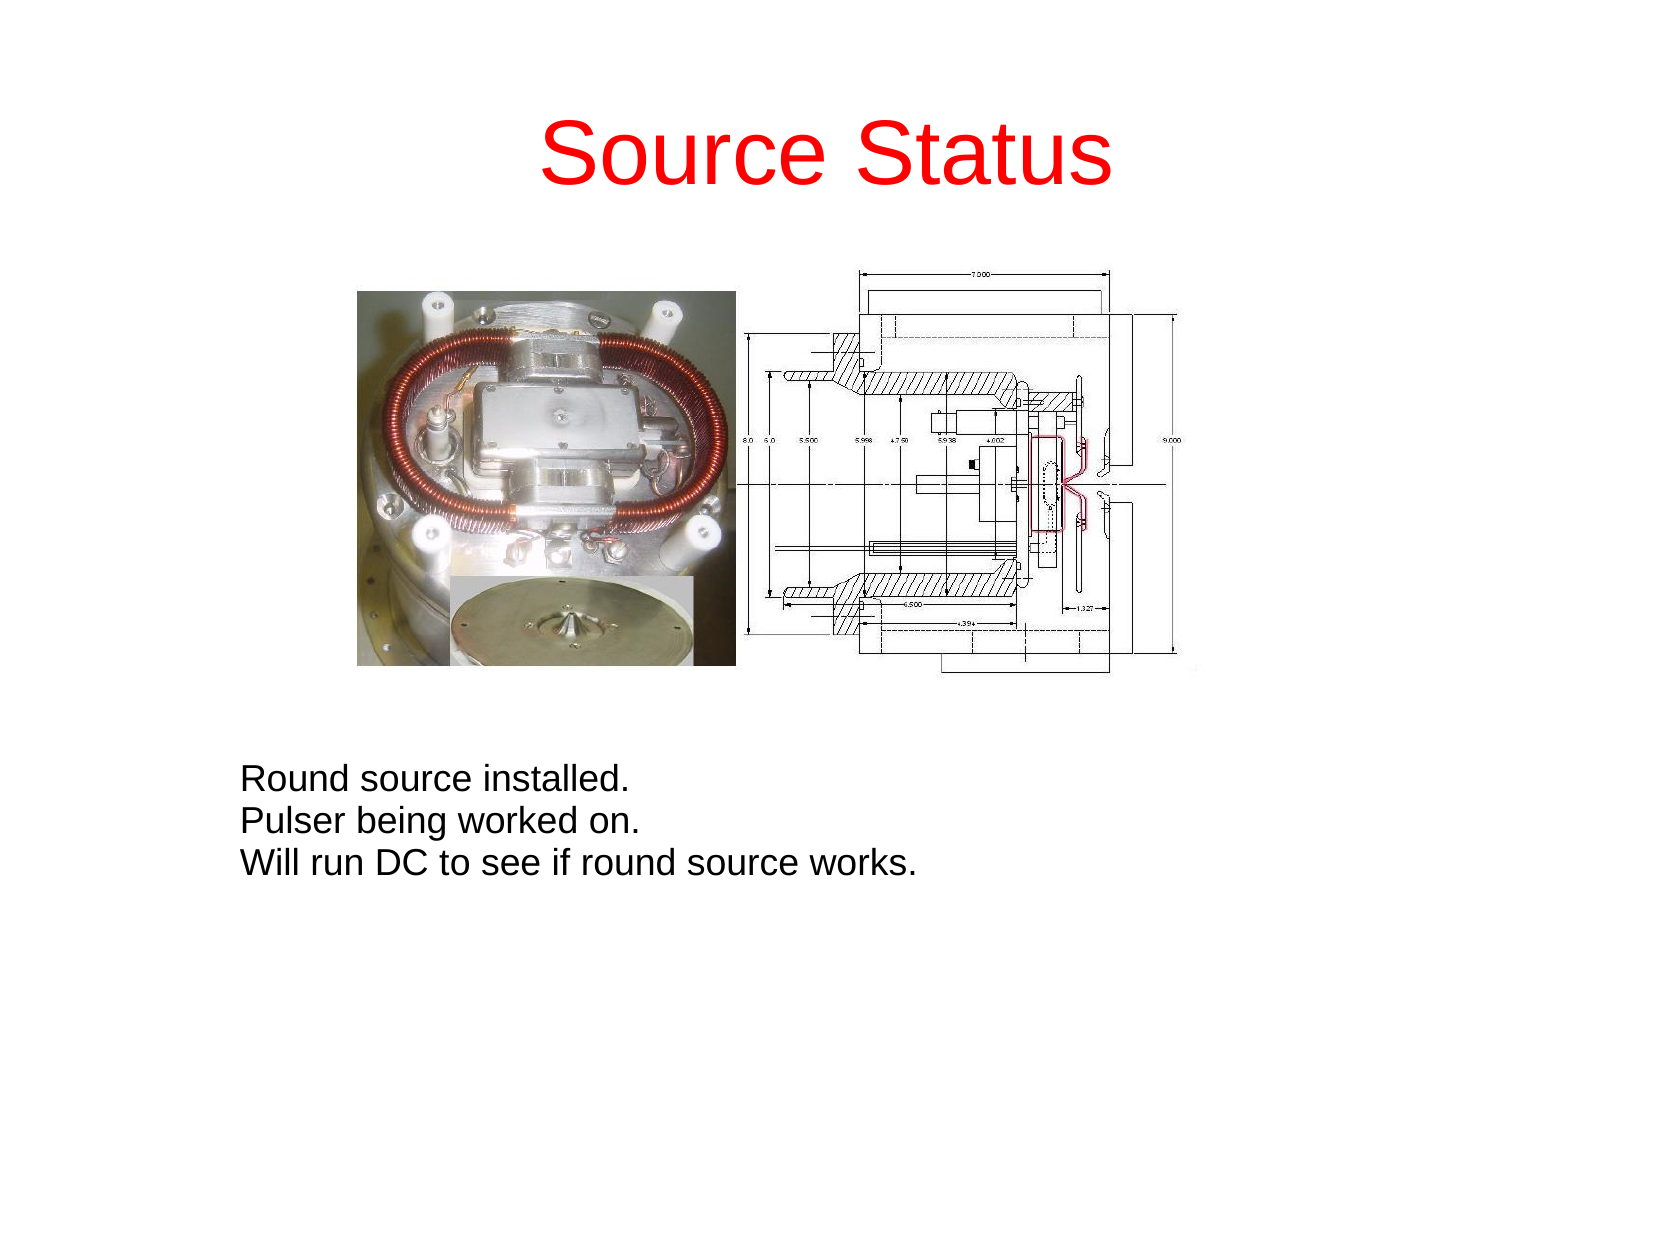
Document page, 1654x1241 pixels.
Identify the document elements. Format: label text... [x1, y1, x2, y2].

title Source Status [82, 49, 1571, 257]
picture [356, 232, 1208, 706]
text_box Round source installed. Pulser being worked on. Will run DC to see if round source works. [225, 750, 1231, 891]
